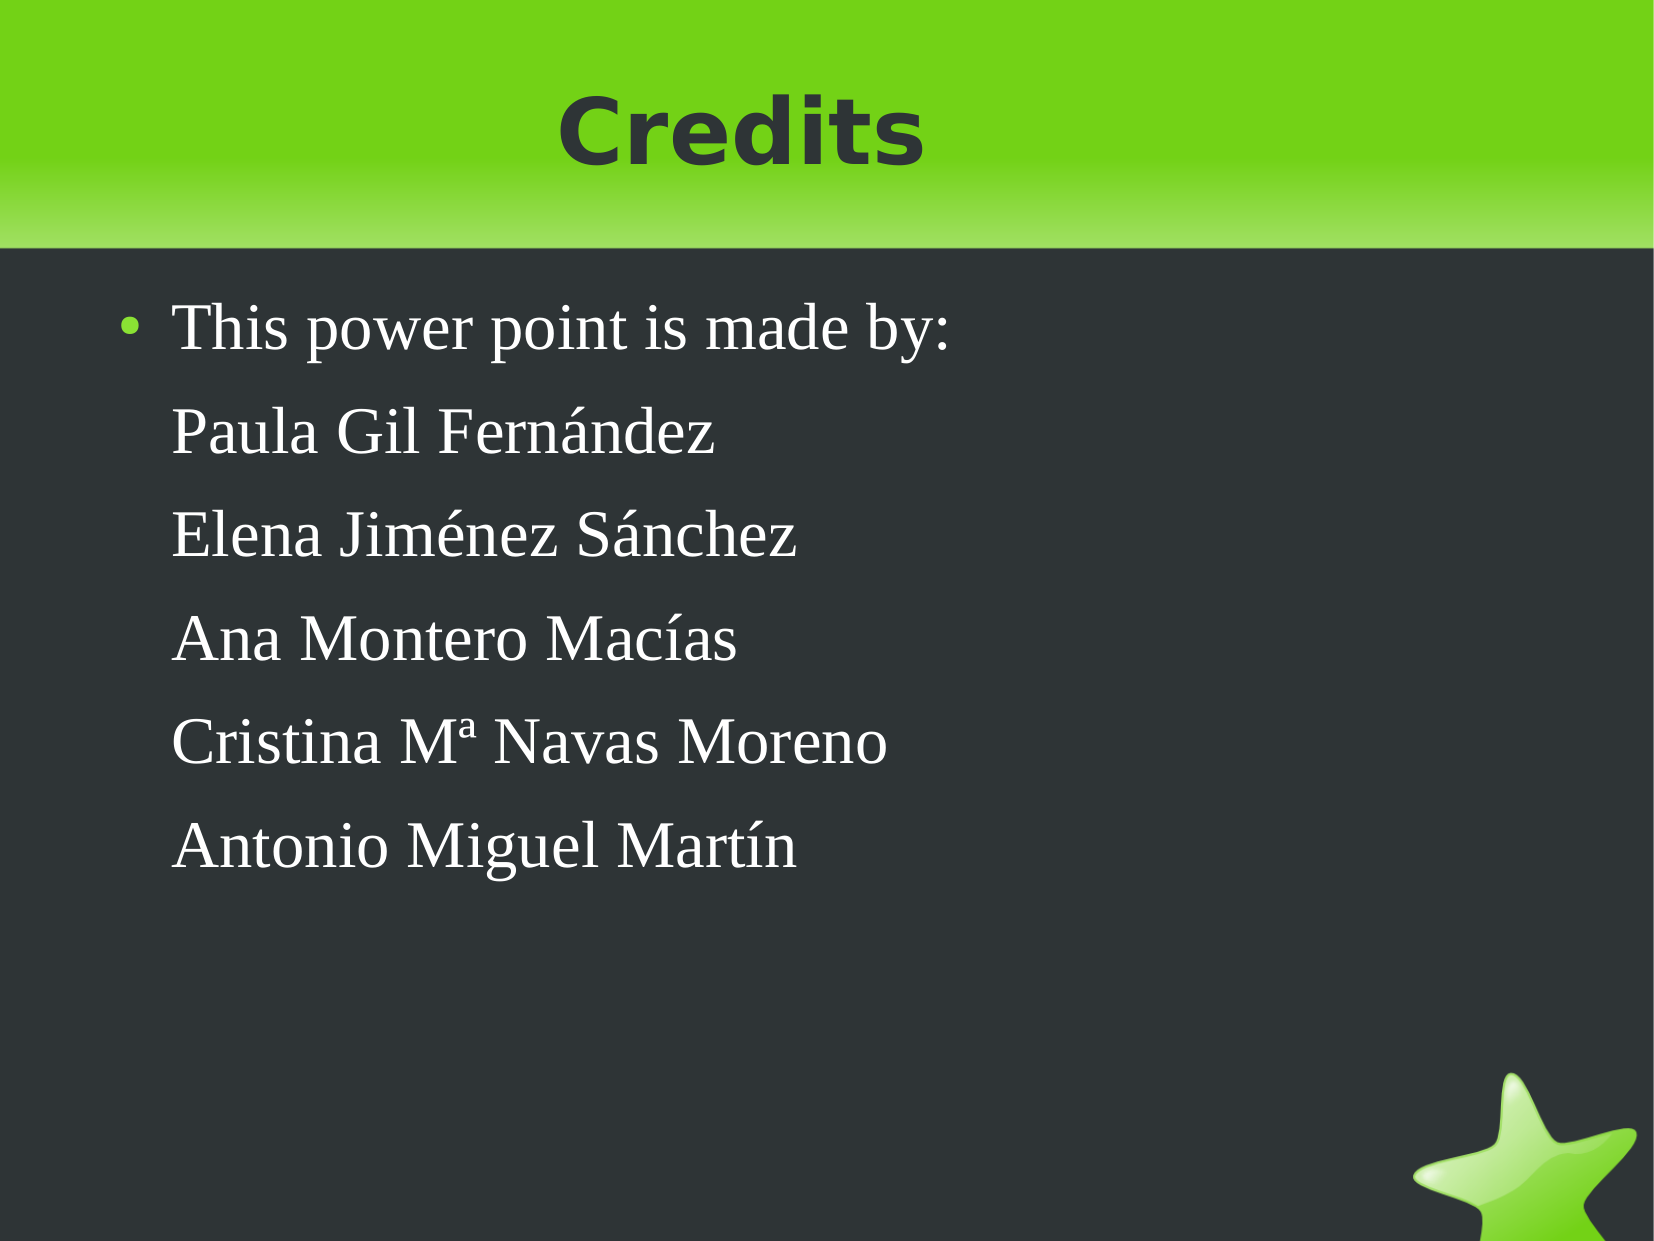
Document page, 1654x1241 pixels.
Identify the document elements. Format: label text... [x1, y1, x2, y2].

list This power point is made by: Paula Gil Fernández Elena Jiménez Sánchez Ana Montero Macías Cristina Mª Navas Moreno Antonio Miguel Martín [82, 290, 1571, 1094]
title Credits [76, 36, 1565, 229]
picture [0, 0, 1654, 1241]
